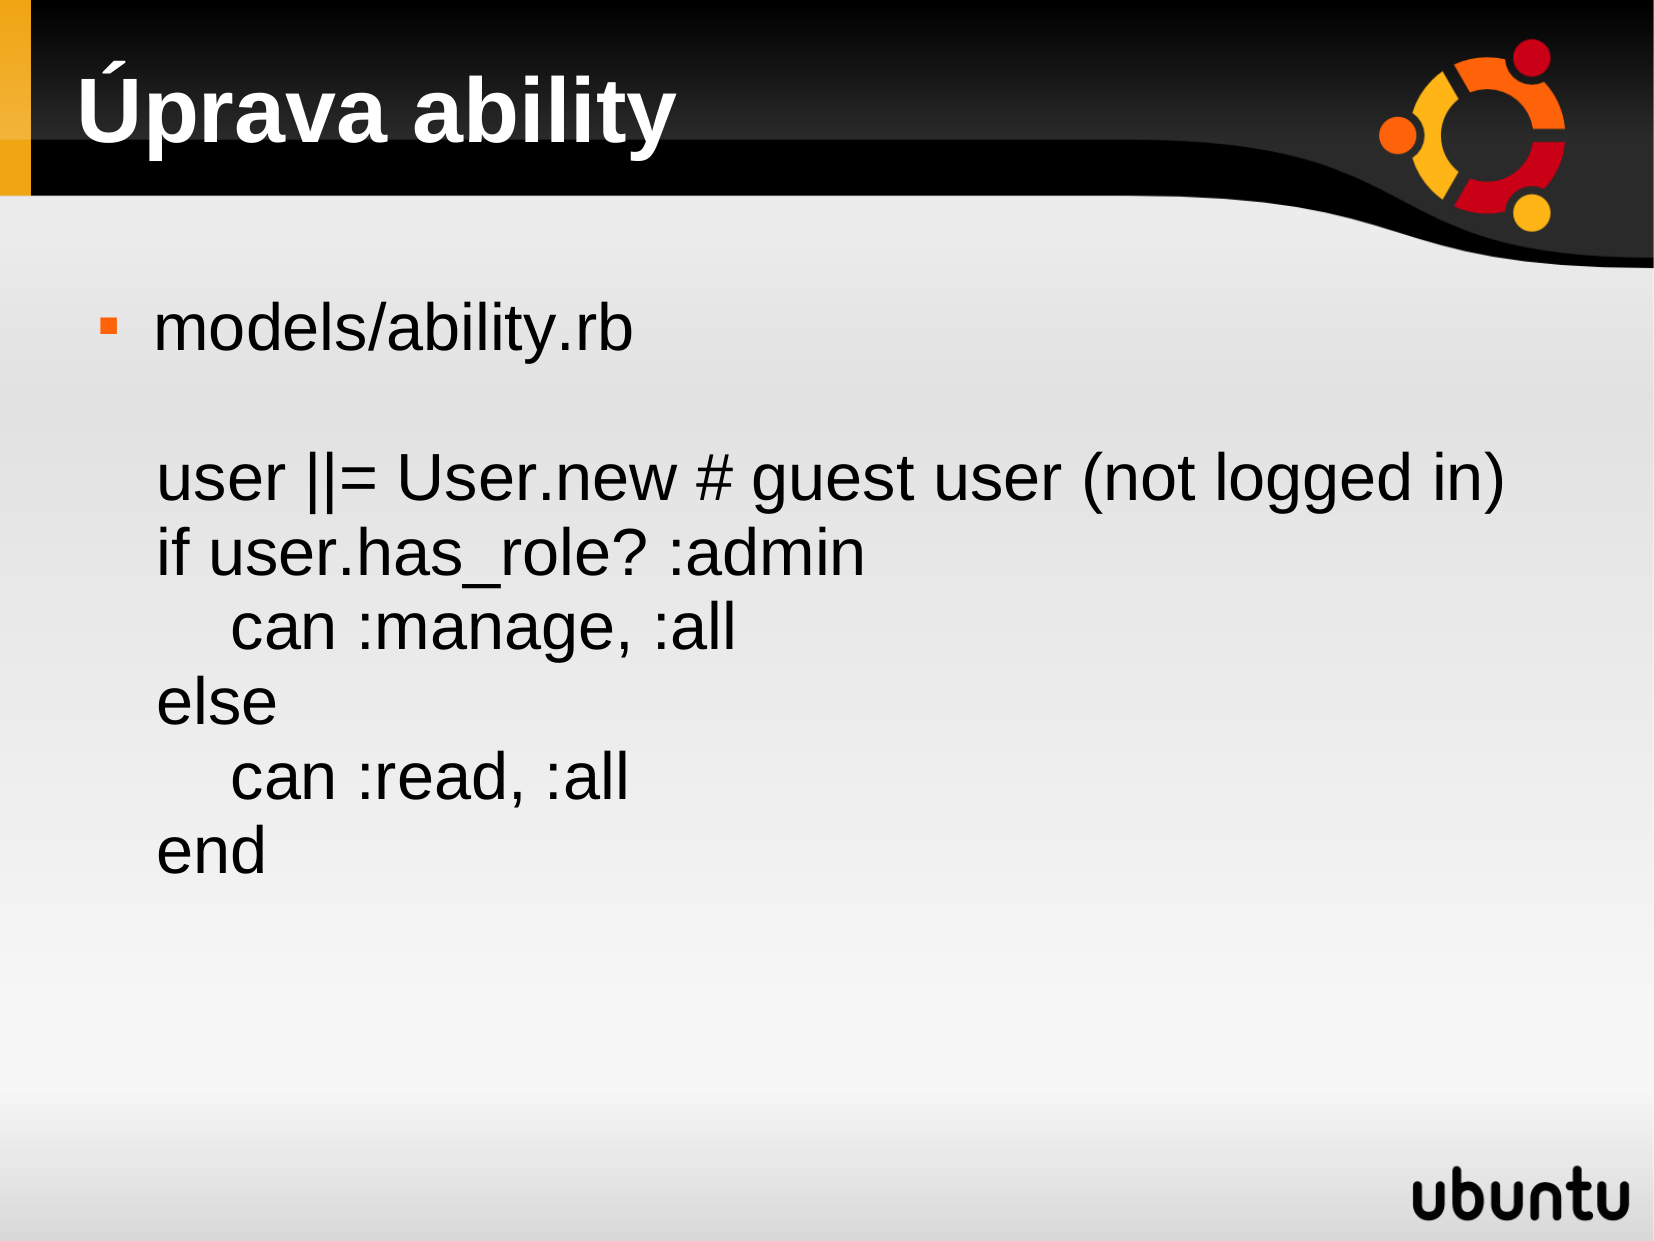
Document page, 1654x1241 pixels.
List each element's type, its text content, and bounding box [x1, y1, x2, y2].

picture [0, 0, 1654, 1241]
title Úprava ability [76, 14, 1565, 207]
list models/ability.rb user ||= User.new # guest user (not logged in) if user.has_role? :admin can :manage, :all else can :read, :all end [82, 290, 1571, 1094]
